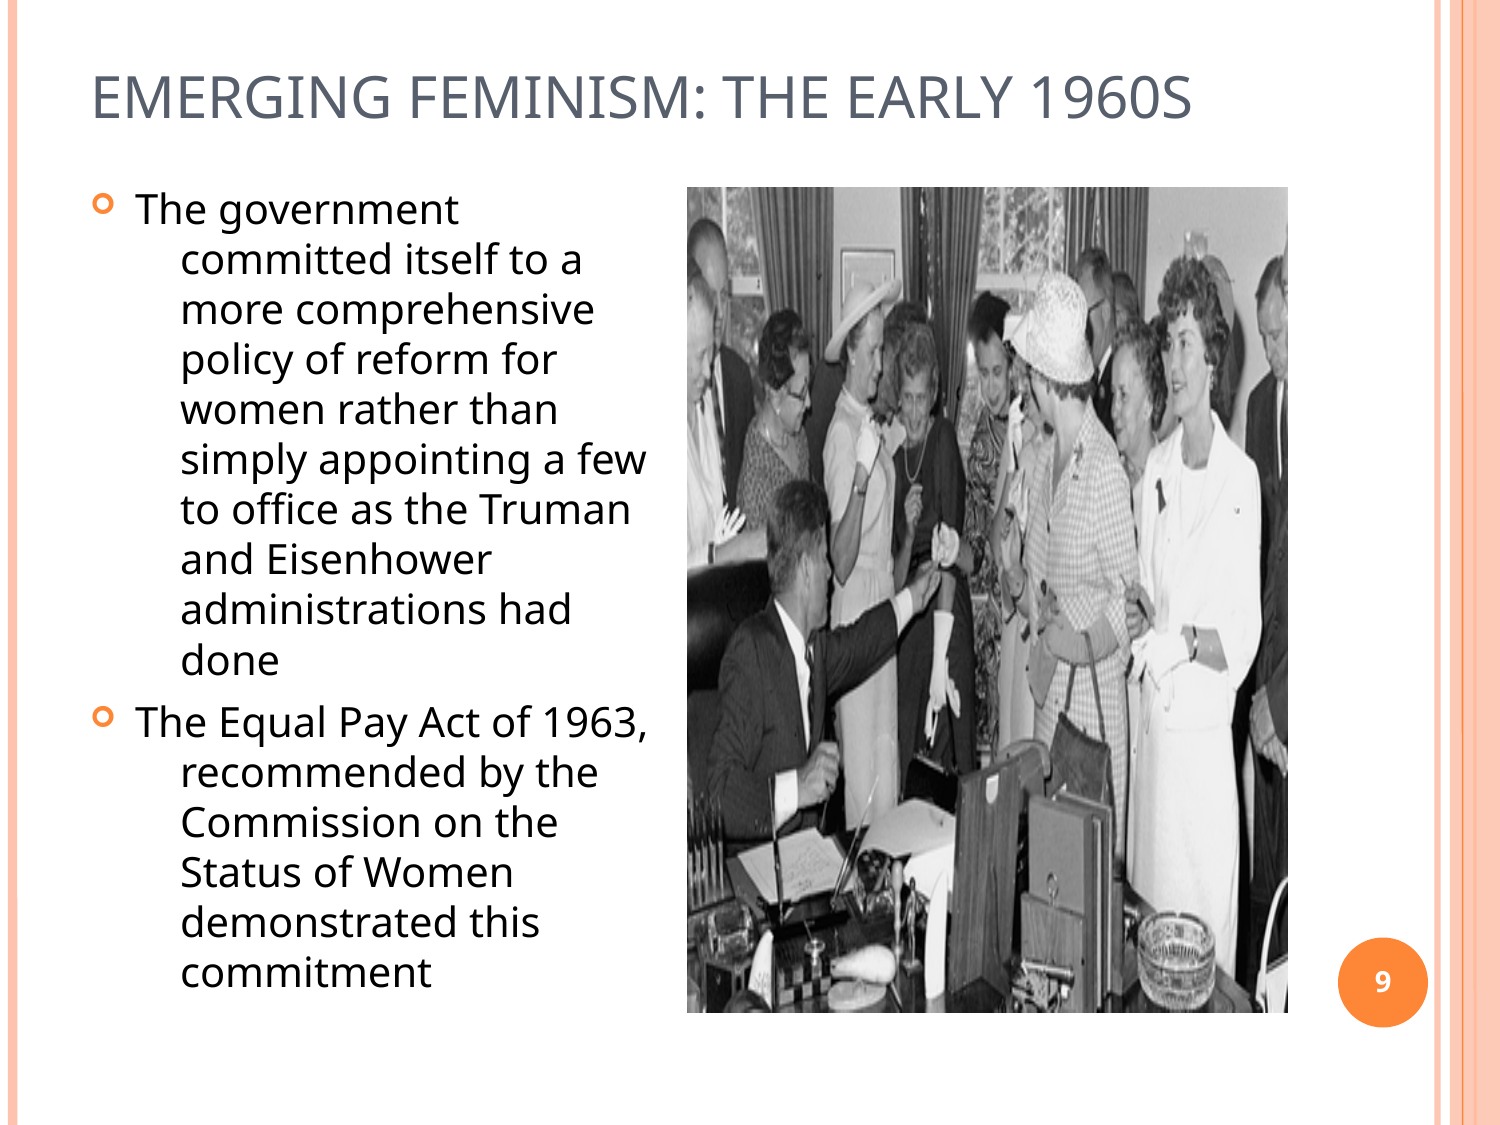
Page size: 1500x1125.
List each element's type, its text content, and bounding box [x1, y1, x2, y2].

text_box 9 [1333, 940, 1434, 1027]
list The government committed itself to a more comprehensive policy of reform for women rather than simply appointing a few to office as the Truman and Eisenhower administrations had done The Equal Pay Act of 1963, recommended by the Commission on the Status of Women demonstrated this commitment [75, 174, 676, 1013]
title Emerging Feminism: The Early 1960s [75, 45, 1300, 138]
picture [687, 187, 1288, 1013]
